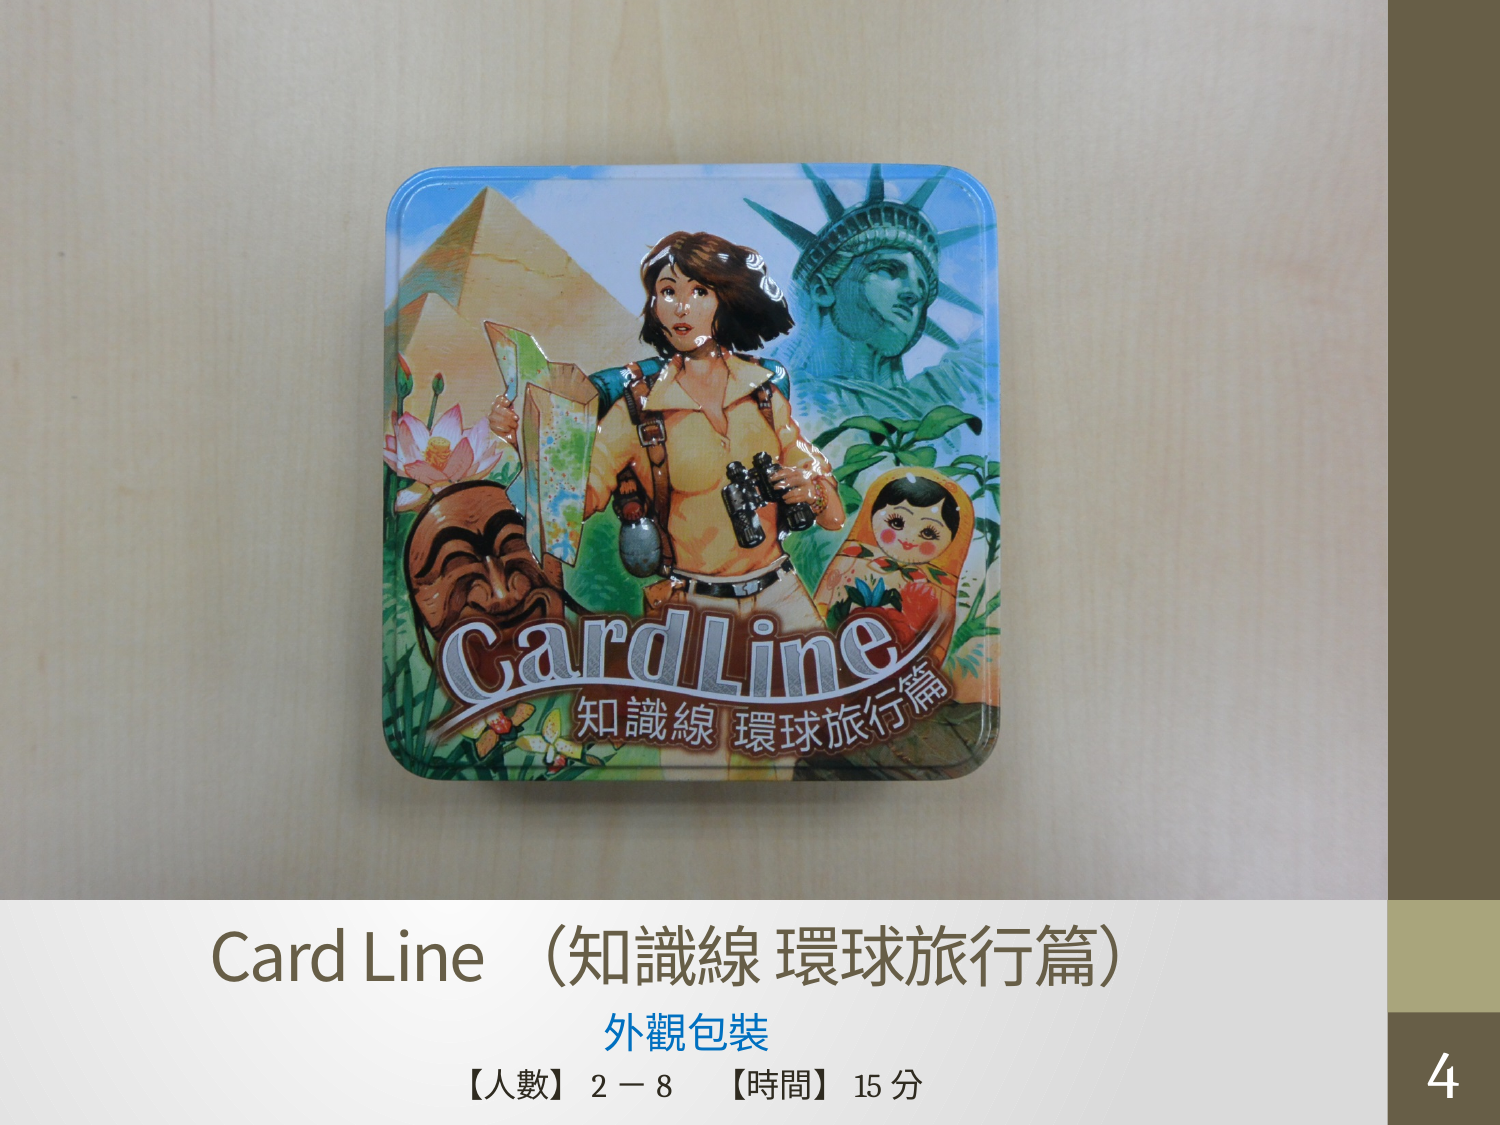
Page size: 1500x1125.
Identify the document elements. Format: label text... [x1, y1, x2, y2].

list 外觀包裝 【人數】2－8 【時間】15分 [49, 999, 1325, 1125]
title Card Line（知識線 環球旅行篇） [49, 905, 1325, 999]
text_box 4 [1387, 1023, 1500, 1119]
picture [0, 0, 1388, 900]
